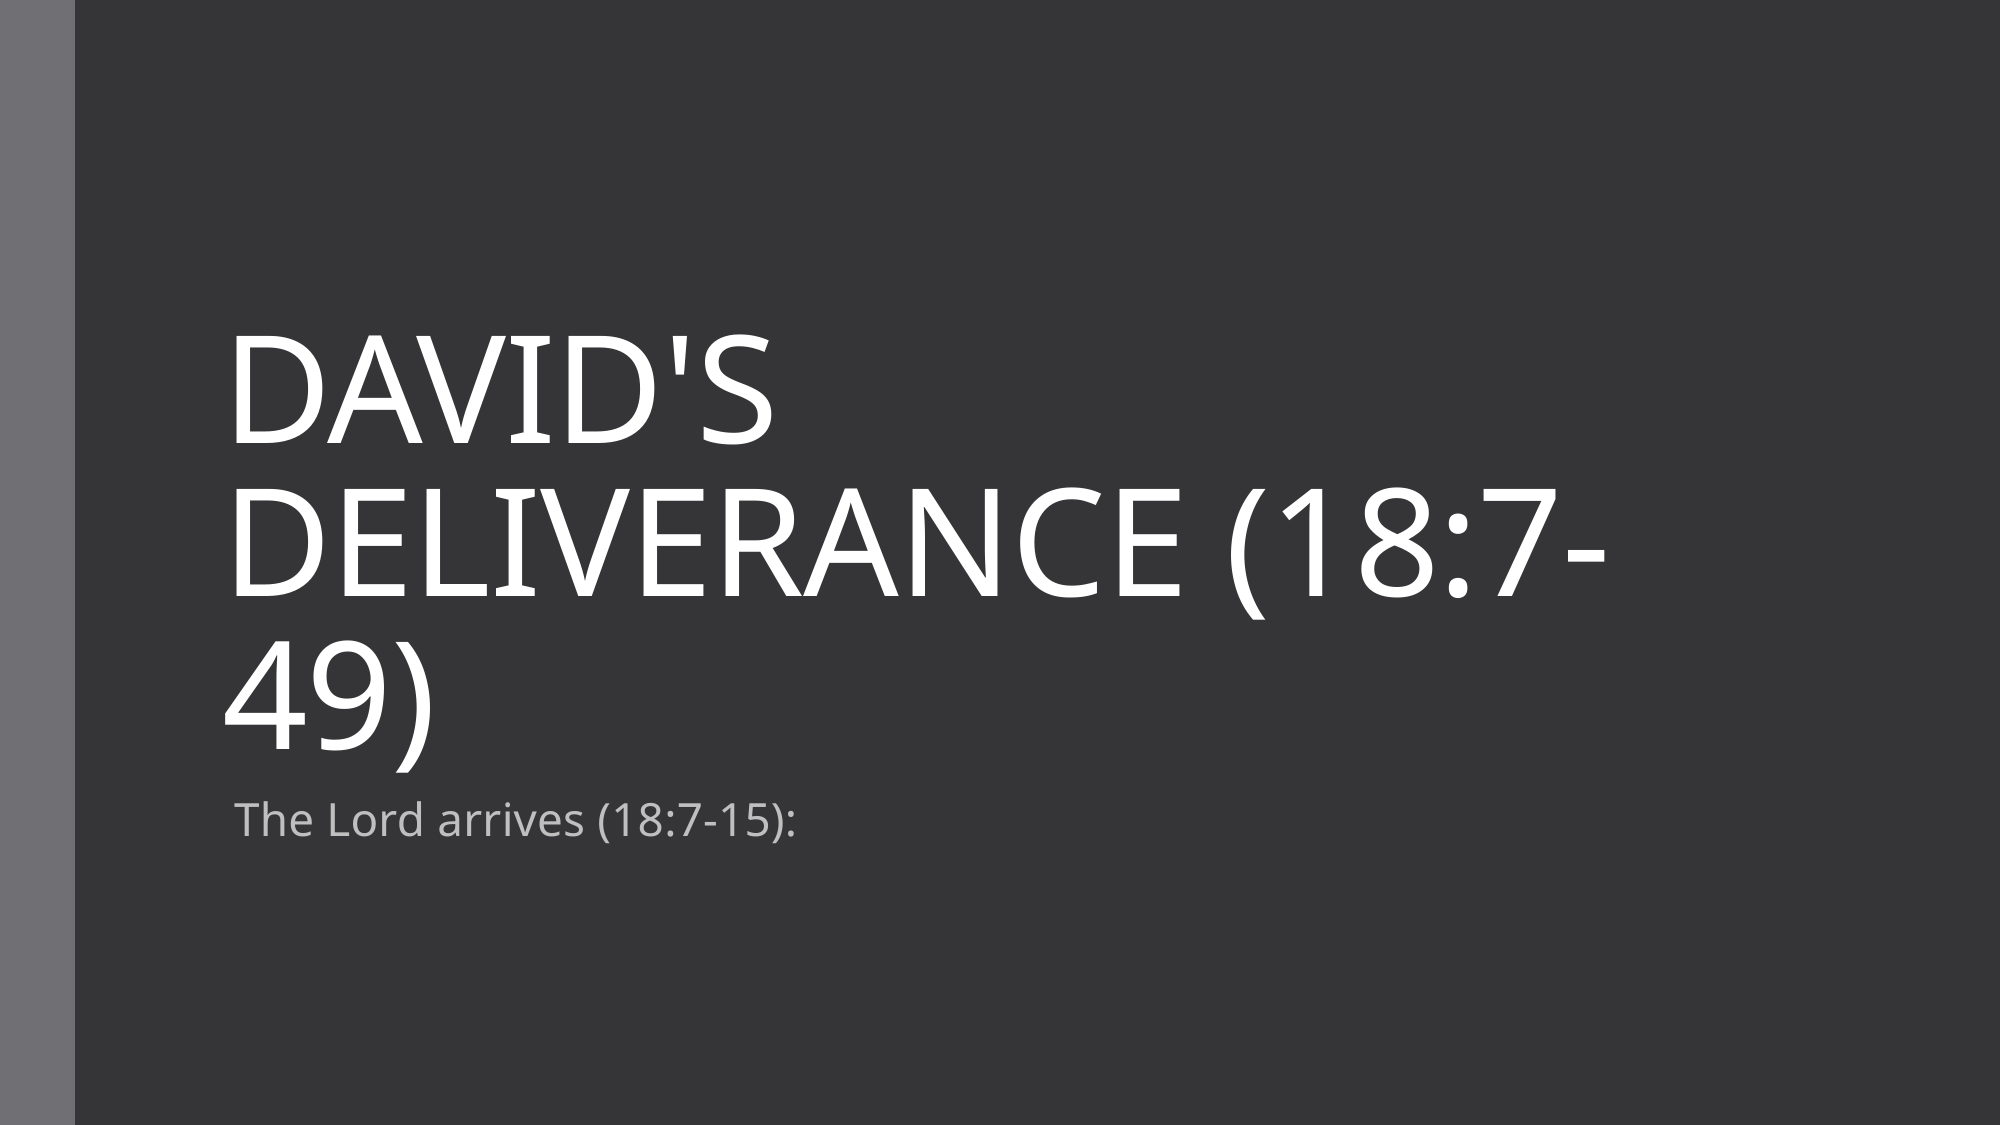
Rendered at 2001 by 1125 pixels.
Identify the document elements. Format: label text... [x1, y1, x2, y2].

subtitle The Lord arrives (18:7-15): [206, 787, 1752, 1066]
title DAVID'S DELIVERANCE (18:7-49) [206, 124, 1752, 787]
